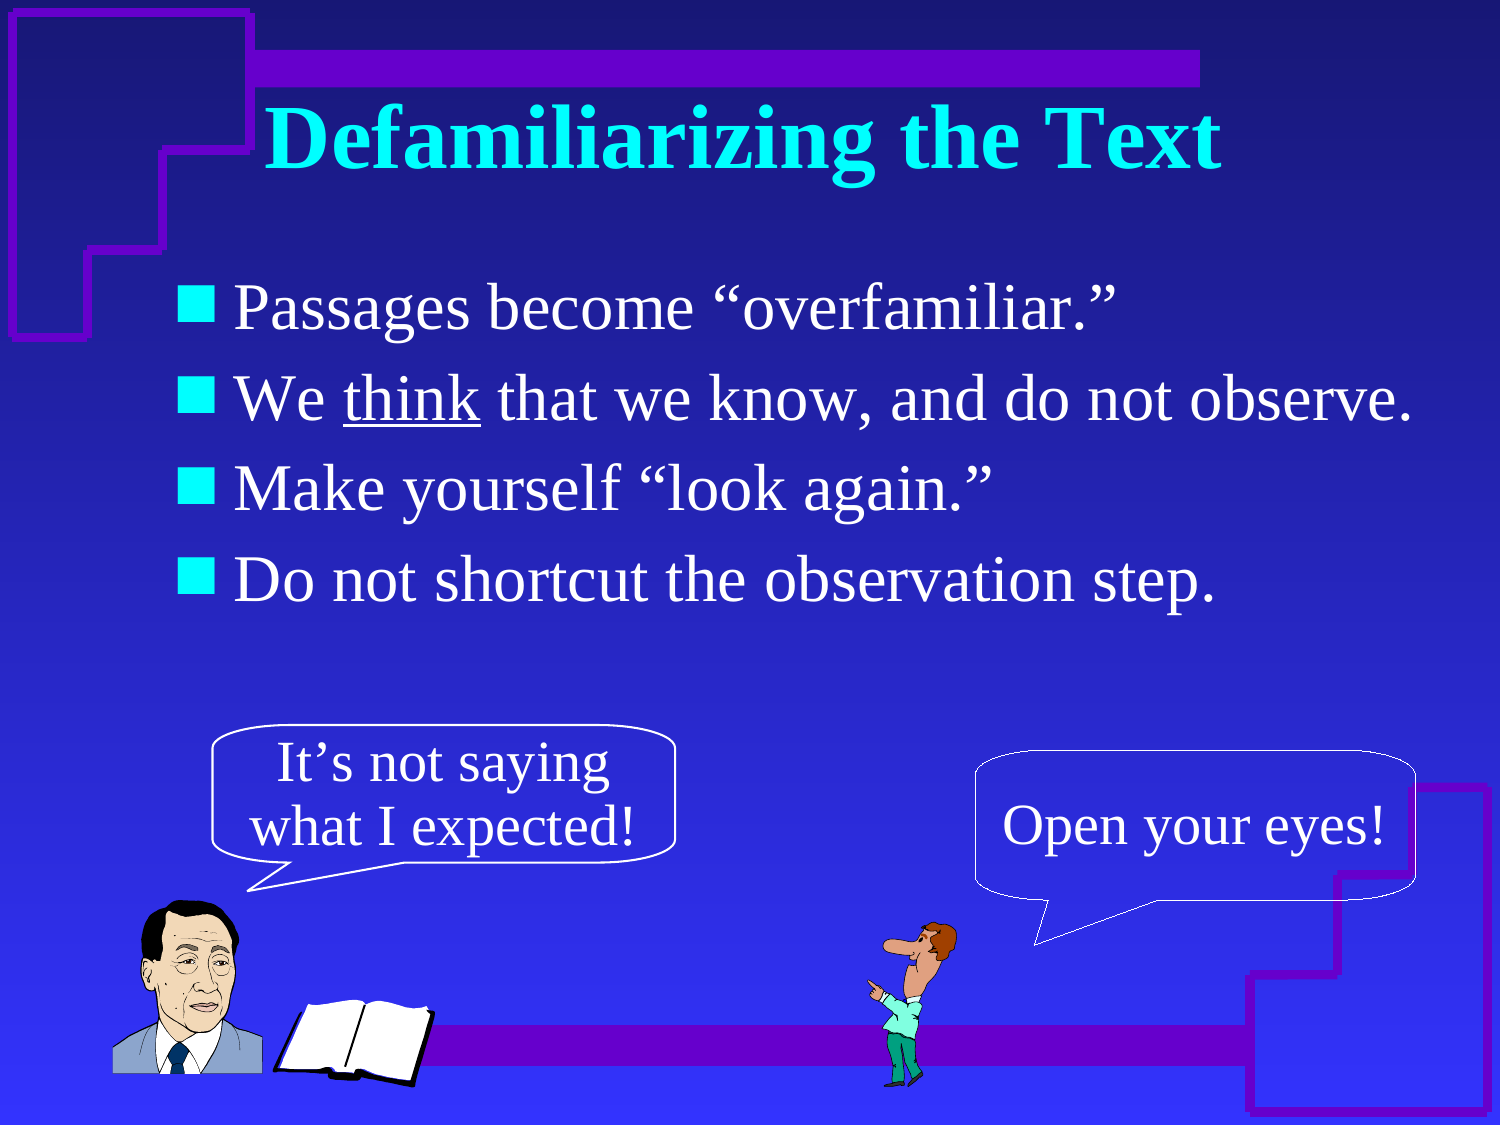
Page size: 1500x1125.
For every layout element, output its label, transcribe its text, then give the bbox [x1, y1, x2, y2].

picture [112, 900, 263, 1074]
list Passages become “overfamiliar.” We think that we know, and do not observe. Make yourself “look again.” Do not shortcut the observation step. [162, 262, 1450, 988]
text_box [272, 999, 435, 1088]
chart [866, 921, 958, 1088]
text_box Open your eyes! [975, 750, 1416, 946]
title Defamiliarizing the Text [249, 74, 1450, 201]
text_box It’s not saying what I expected! [212, 725, 676, 892]
